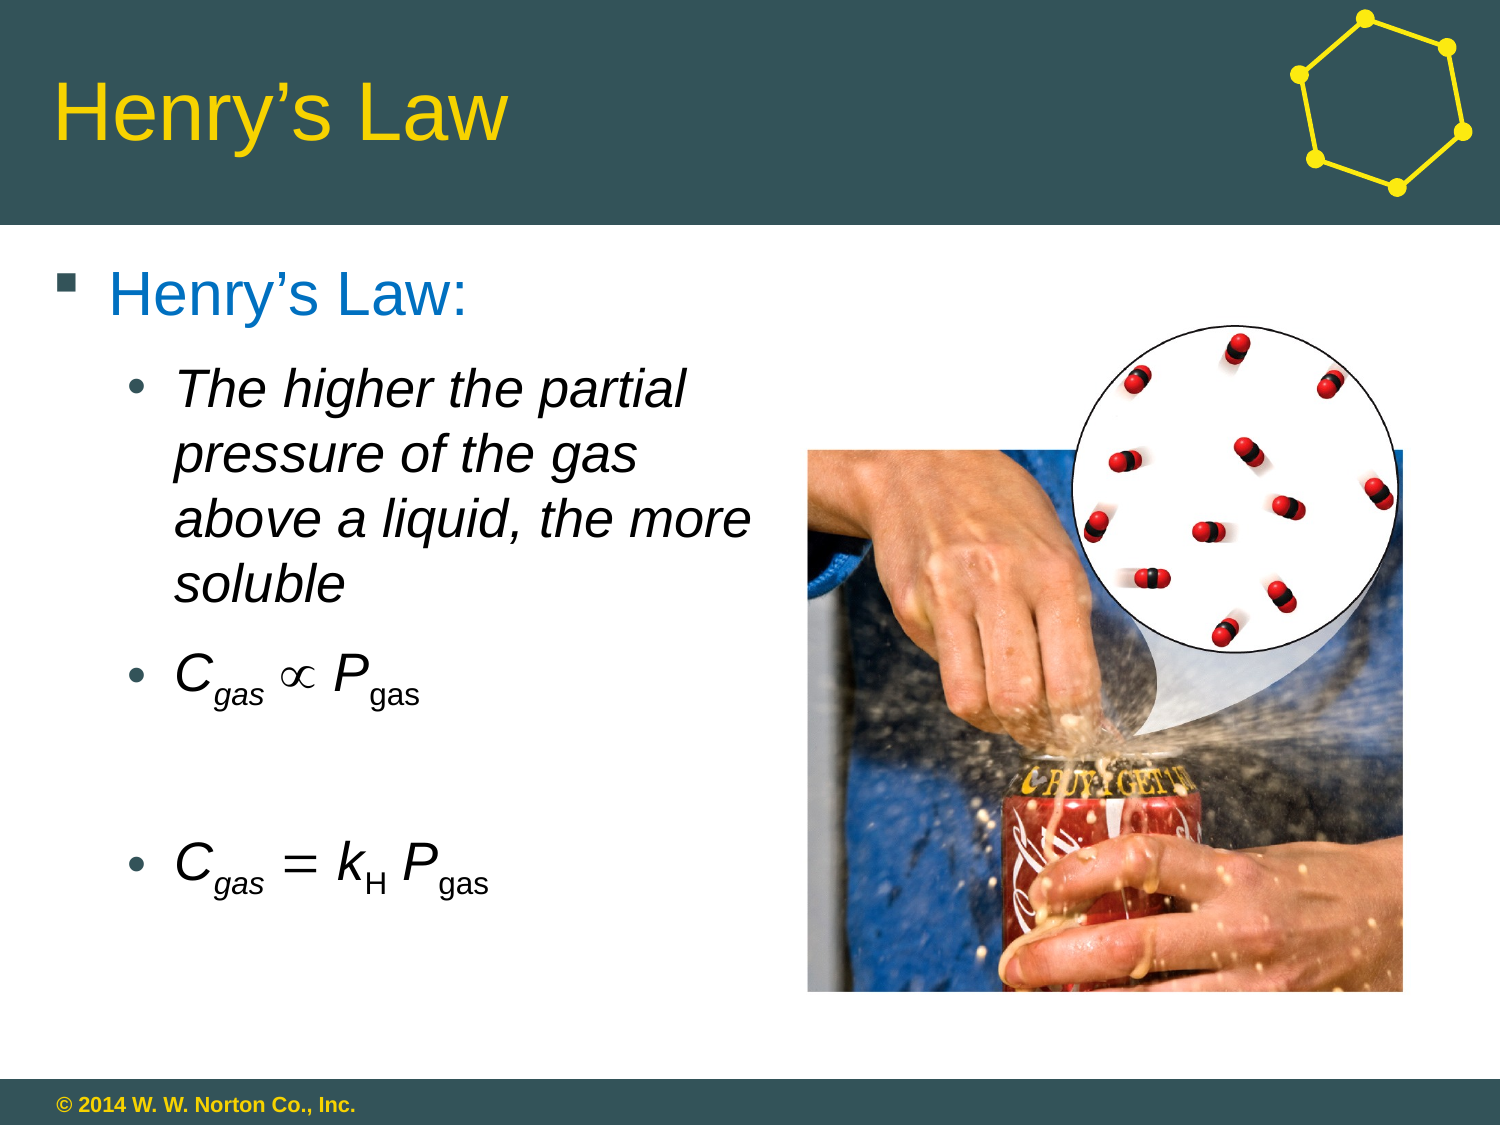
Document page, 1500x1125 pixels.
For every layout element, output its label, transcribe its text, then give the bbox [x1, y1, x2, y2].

title Henry’s Law [37, 19, 1118, 195]
list Henry’s Law: The higher the partial pressure of the gas above a liquid, the more soluble Cgas  Pgas Cgas = kH Pgas [37, 245, 800, 988]
picture [800, 316, 1411, 1000]
